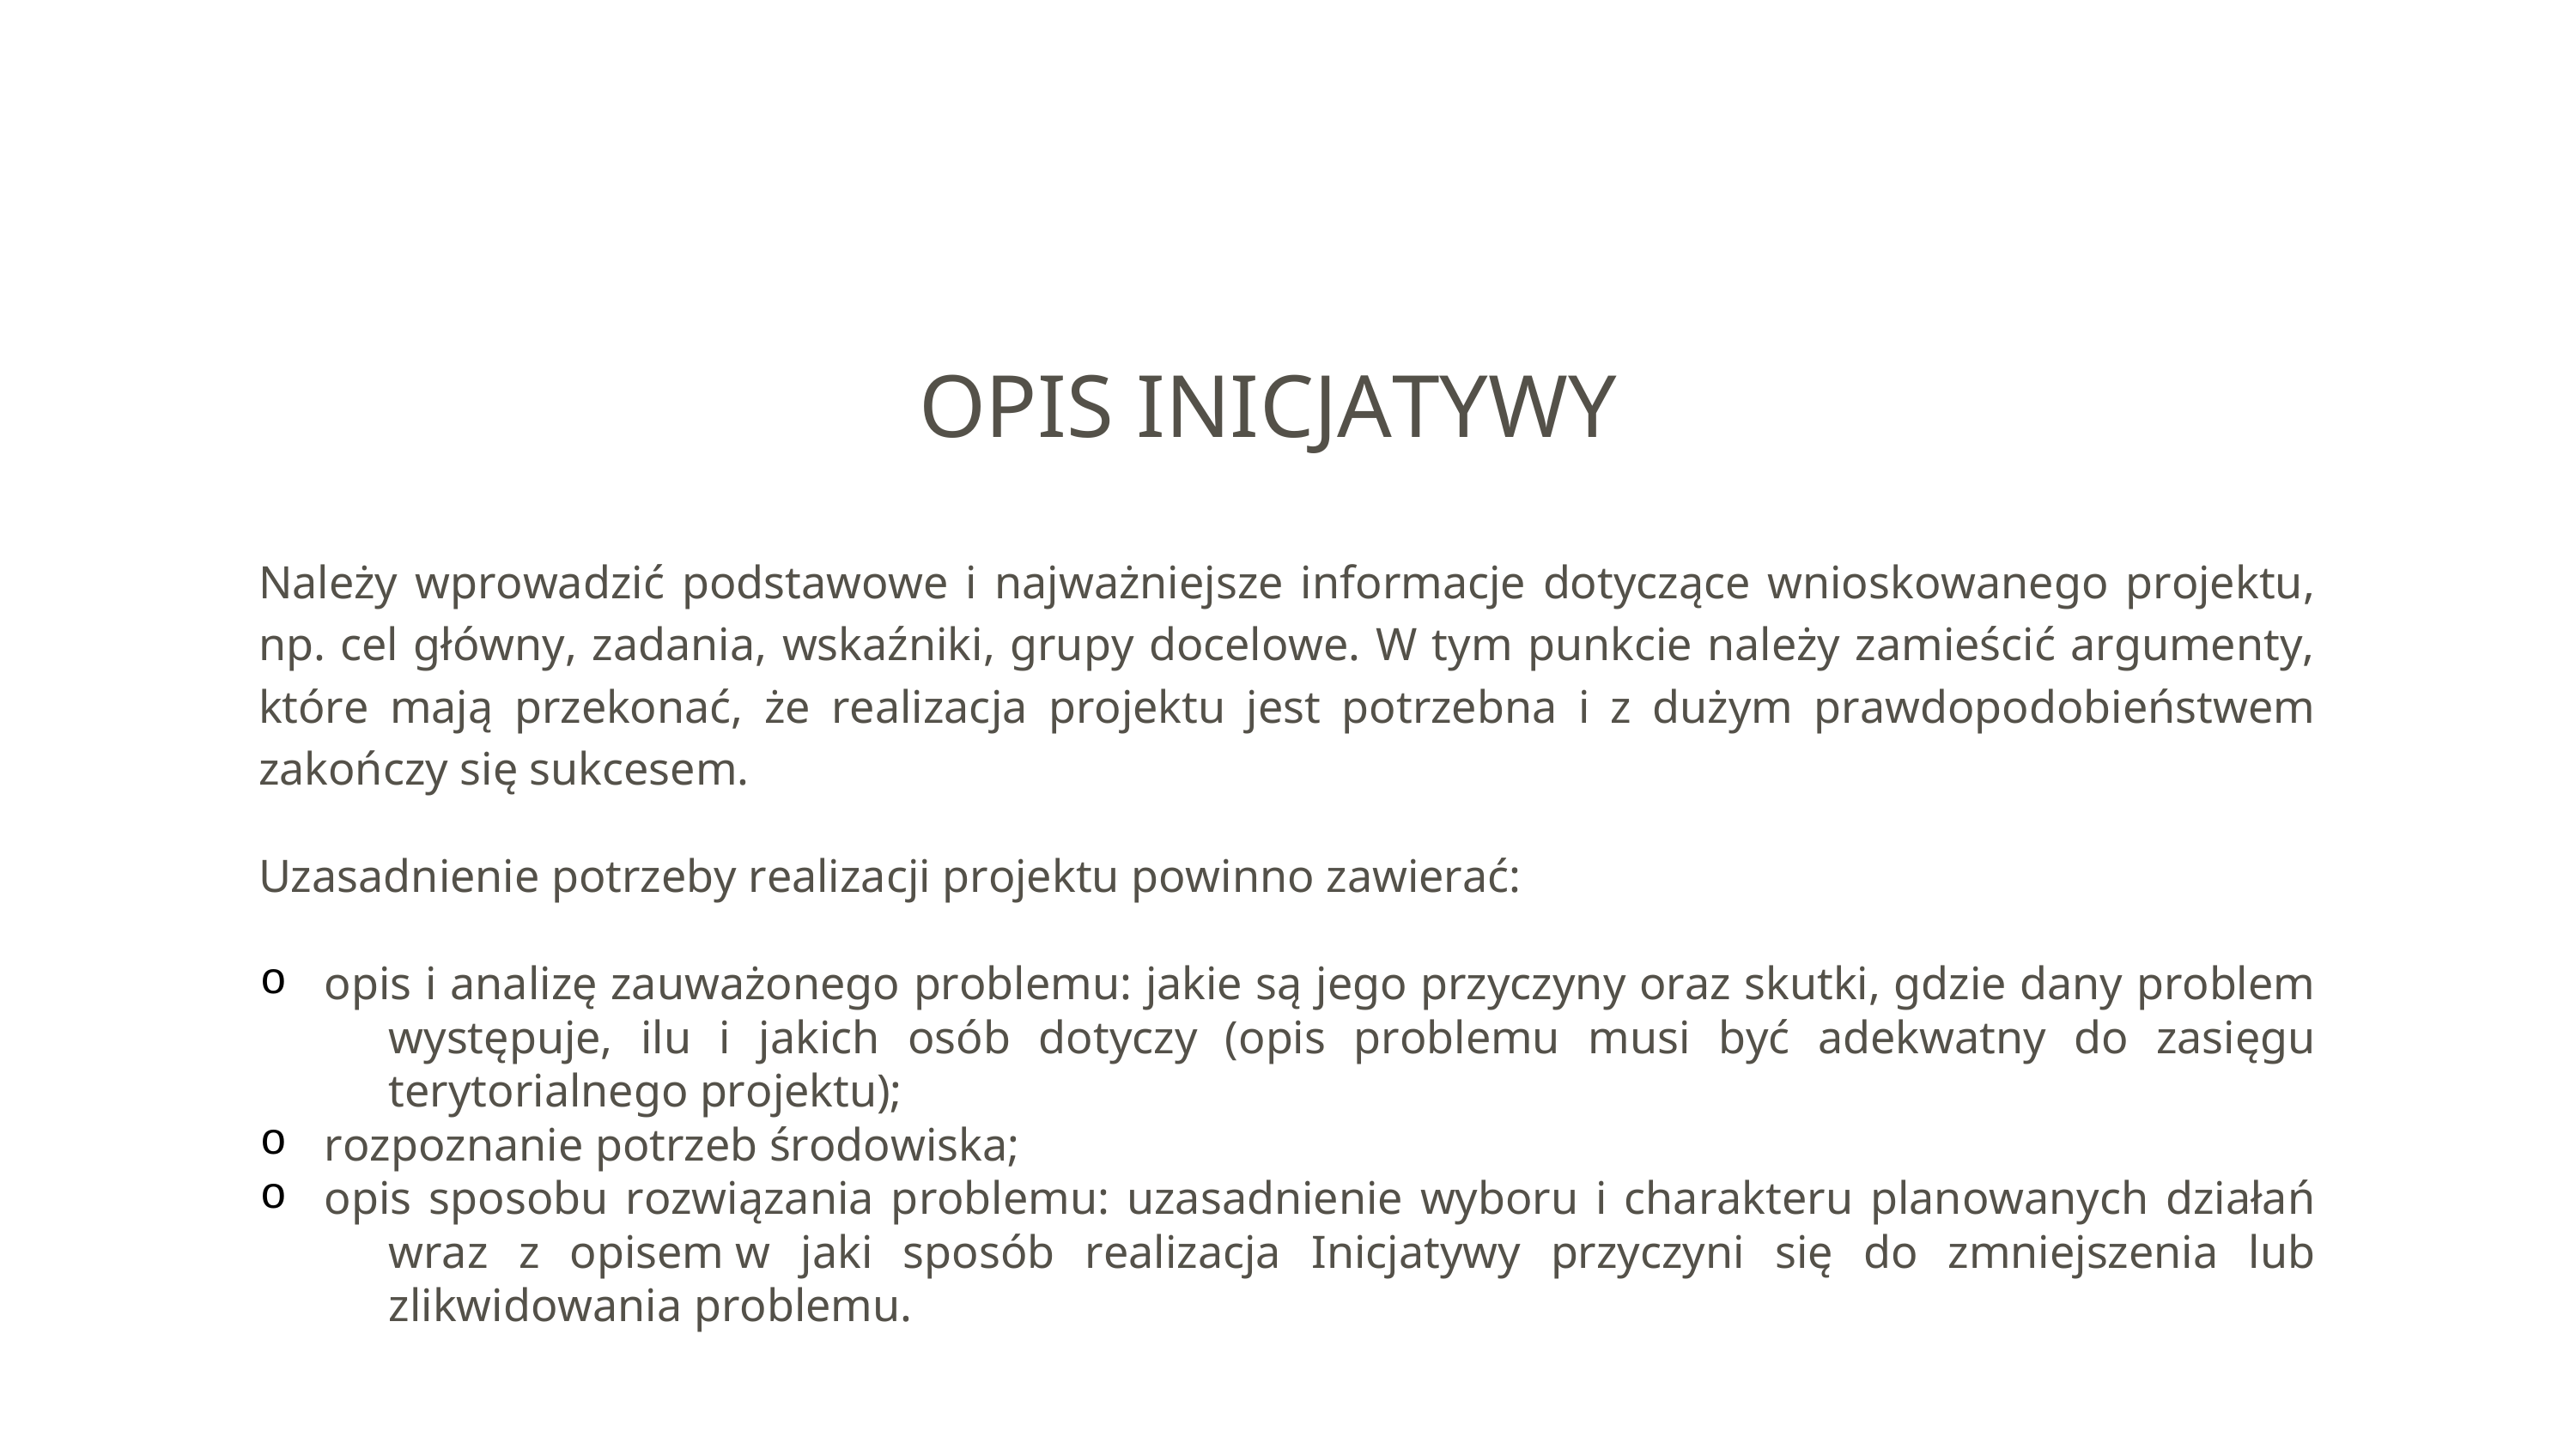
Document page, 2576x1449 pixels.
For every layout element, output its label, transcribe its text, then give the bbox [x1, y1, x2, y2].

title OPIS INICJATYWY [917, 349, 1826, 456]
text_box Należy wprowadzić podstawowe i najważniejsze informacje dotyczące wnioskowanego projektu, np. cel główny, zadania, wskaźniki, grupy docelowe. W tym punkcie należy zamieścić argumenty, które mają przekonać, że realizacja projektu jest potrzebna i z dużym prawdopodobieństwem zakończy się sukcesem. Uzasadnienie potrzeby realizacji projektu powinno zawierać: opis i analizę zauważonego problemu: jakie są jego przyczyny oraz skutki, gdzie dany problem występuje, ilu i jakich osób dotyczy (opis problemu musi być adekwatny do zasięgu terytorialnego projektu); rozpoznanie potrzeb środowiska; opis sposobu rozwiązania problemu: uzasadnienie wyboru i charakteru planowanych działań wraz z opisem w jaki sposób realizacja Inicjatywy przyczyni się do zmniejszenia lub zlikwidowania problemu. [256, 543, 2318, 1339]
